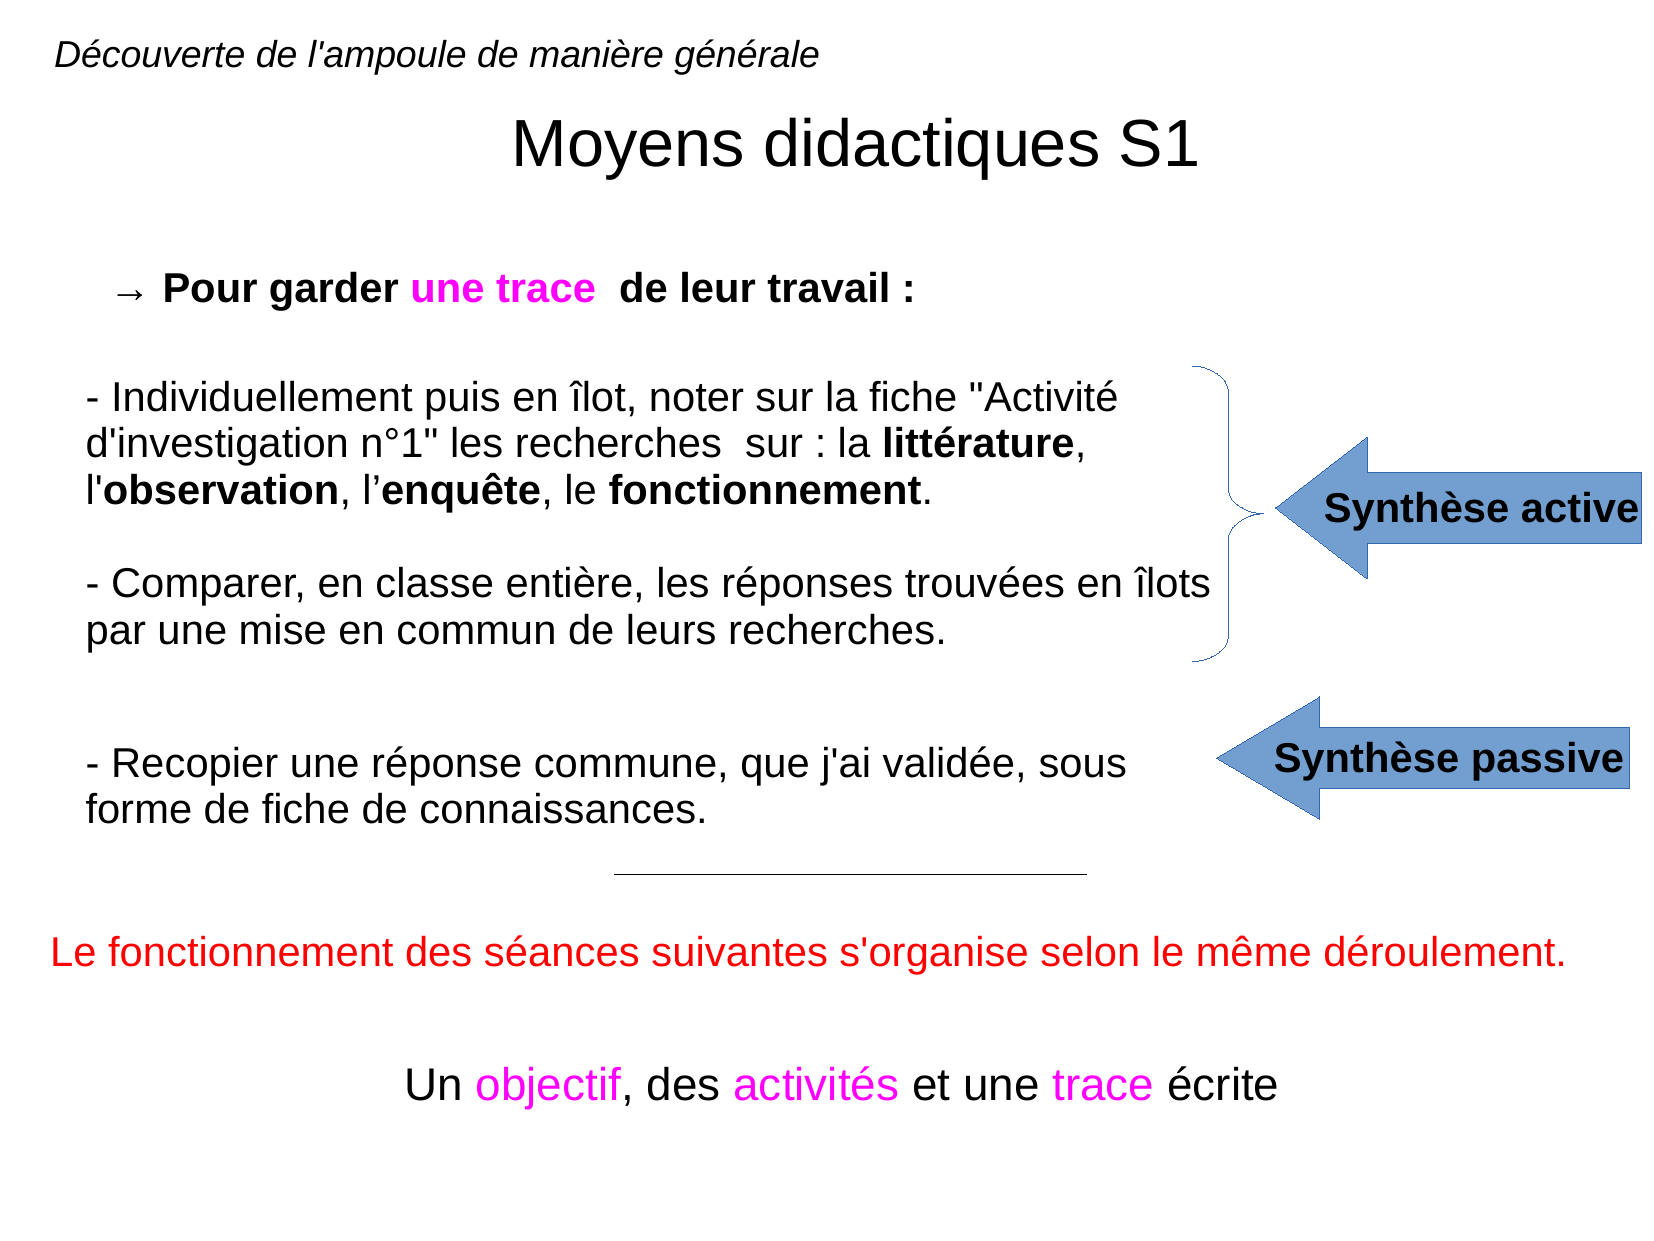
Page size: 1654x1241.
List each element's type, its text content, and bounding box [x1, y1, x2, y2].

text_box - Individuellement puis en îlot, noter sur la fiche "Activité d'investigation n°1" les recherches sur : la littérature, l'observation, l’enquête, le fonctionnement. [70, 366, 1205, 522]
text_box → Pour garder une trace de leur travail : [94, 257, 945, 319]
text_box Synthèse passive [1216, 696, 1630, 820]
text_box Le fonctionnement des séances suivantes s'organise selon le même déroulement. [35, 921, 1607, 984]
text_box - Recopier une réponse commune, que j'ai validée, sous forme de fiche de connaissances. [70, 732, 1170, 842]
text_box Découverte de l'ampoule de manière générale [23, 25, 851, 83]
text_box Un objectif, des activités et une trace écrite [389, 1051, 1347, 1118]
text_box Synthèse active [1275, 437, 1642, 579]
title Moyens didactiques S1 [496, 73, 1217, 213]
text_box - Comparer, en classe entière, les réponses trouvées en îlots par une mise en commun de leurs recherches. [70, 552, 1276, 662]
